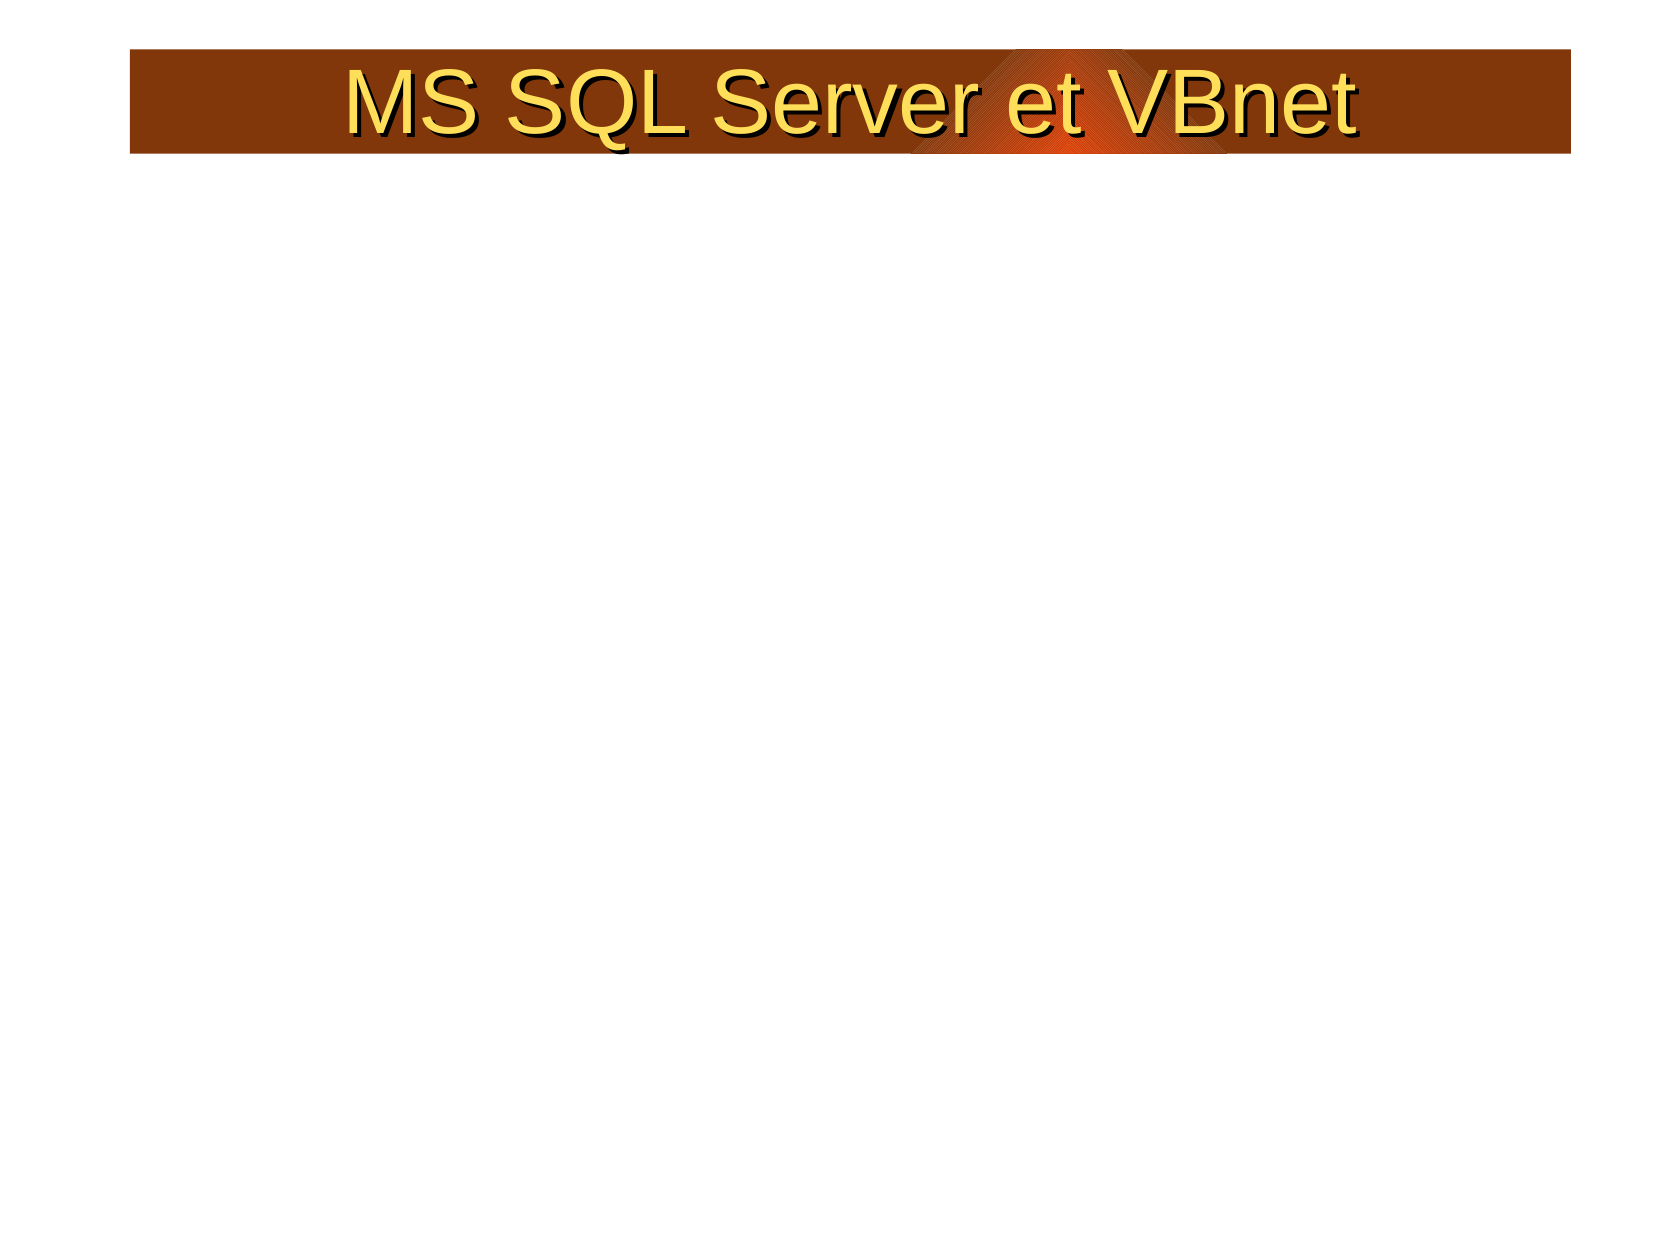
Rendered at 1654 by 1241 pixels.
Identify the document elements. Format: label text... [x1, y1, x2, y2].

title MS SQL Server et VBnet [129, 49, 1571, 154]
